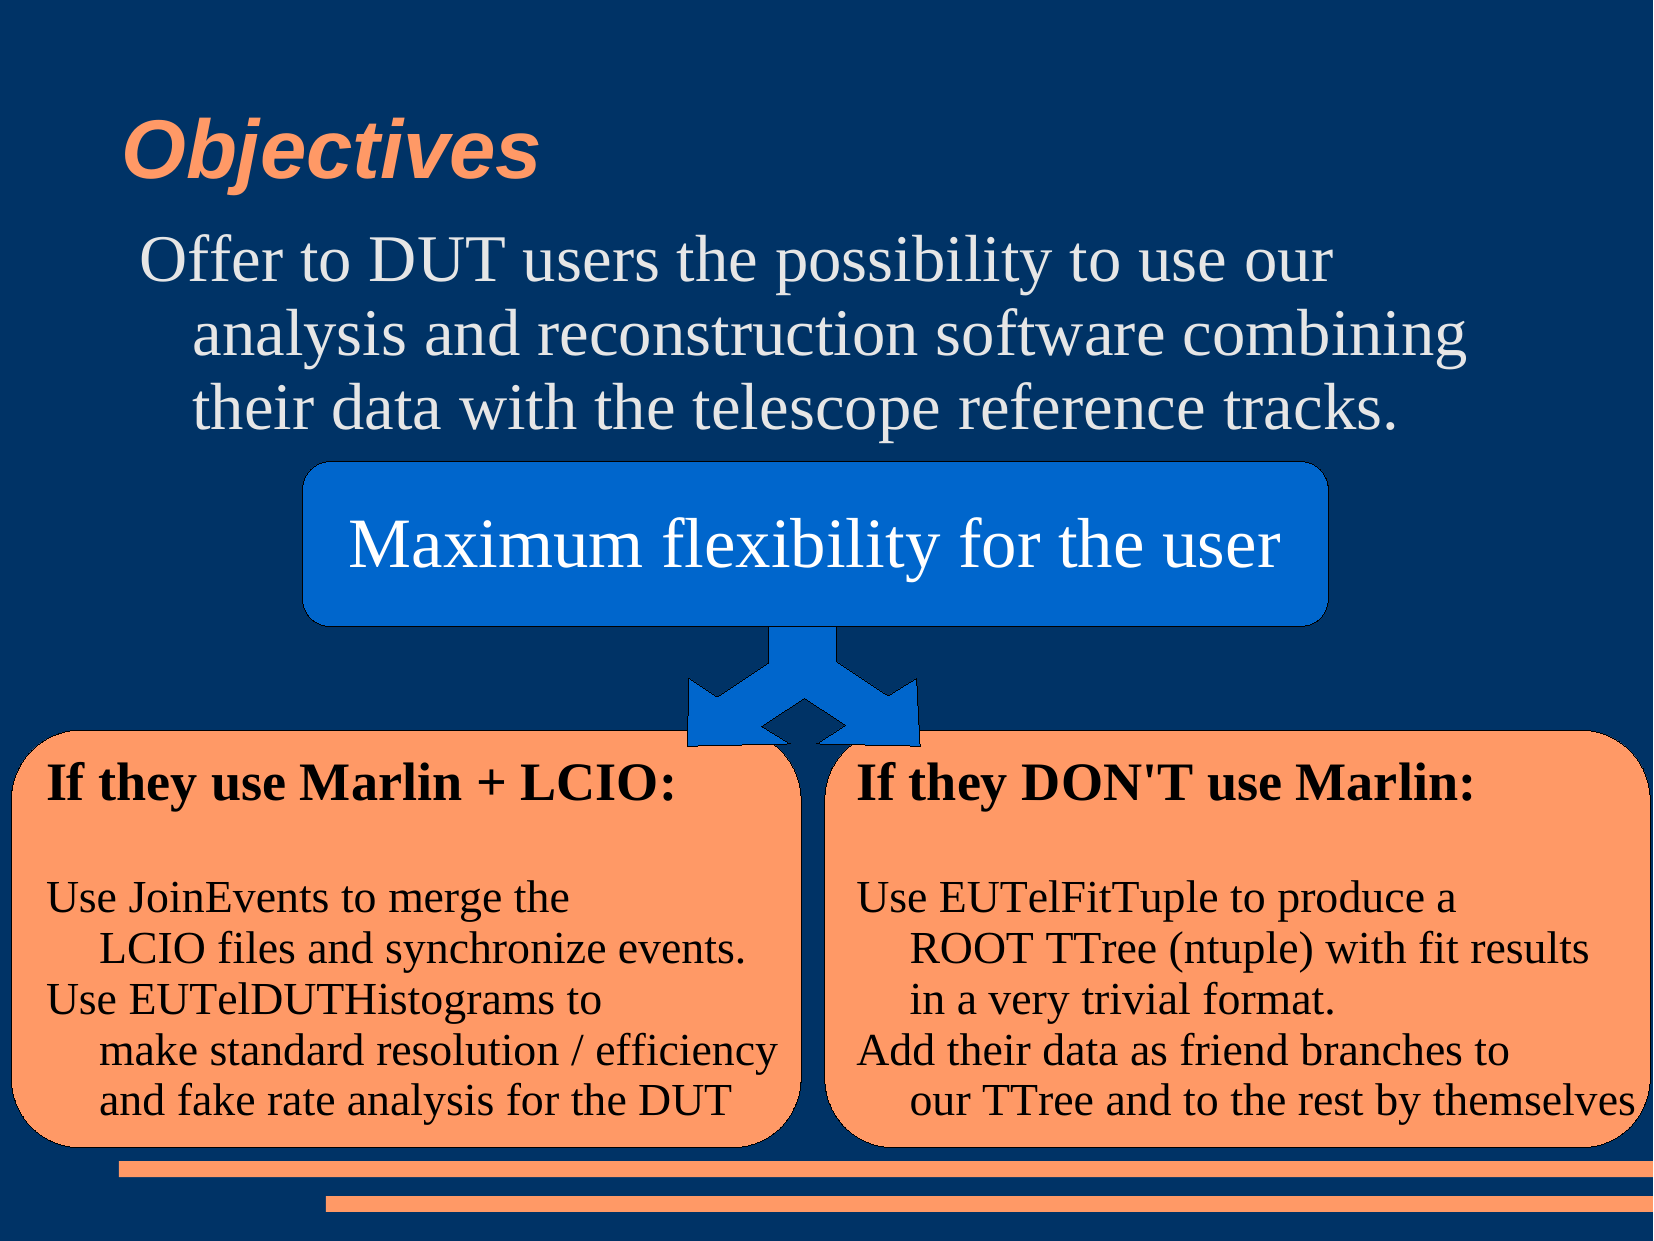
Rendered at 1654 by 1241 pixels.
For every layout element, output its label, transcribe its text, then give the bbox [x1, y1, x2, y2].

text_box [687, 627, 921, 747]
title Objectives [121, 46, 1534, 221]
text_box If they use Marlin + LCIO: Use JoinEvents to merge the LCIO files and synchronize events. Use EUTelDUTHistograms to make standard resolution / efficiency and fake rate analysis for the DUT [11, 730, 802, 1148]
text_box If they DON'T use Marlin: Use EUTelFitTuple to produce a ROOT TTree (ntuple) with fit results in a very trivial format. Add their data as friend branches to our TTree and to the rest by themselves [824, 730, 1651, 1148]
list Offer to DUT users the possibility to use our analysis and reconstruction software combining their data with the telescope reference tracks. [121, 221, 1561, 456]
text_box Maximum flexibility for the user [302, 461, 1329, 627]
